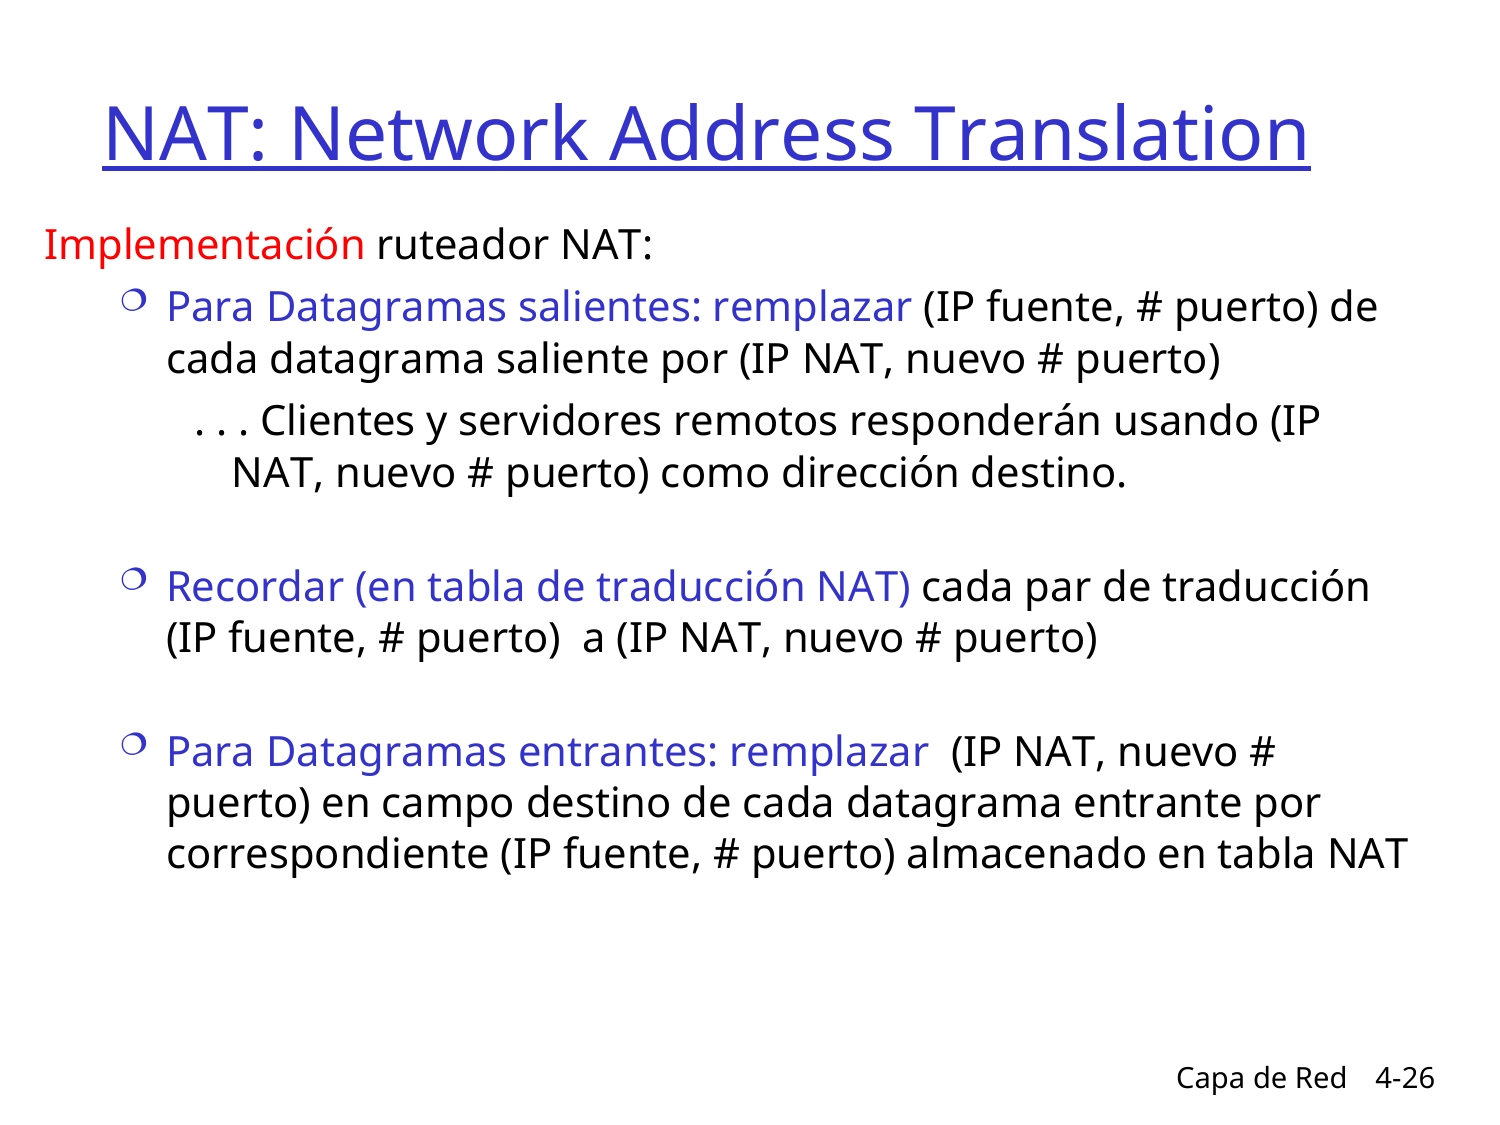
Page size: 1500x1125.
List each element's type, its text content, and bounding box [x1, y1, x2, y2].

list Implementación ruteador NAT: Para Datagramas salientes: remplazar (IP fuente, # puerto) de cada datagrama saliente por (IP NAT, nuevo # puerto) . . . Clientes y servidores remotos responderán usando (IP NAT, nuevo # puerto) como dirección destino. Recordar (en tabla de traducción NAT) cada par de traducción (IP fuente, # puerto) a (IP NAT, nuevo # puerto) Para Datagramas entrantes: remplazar (IP NAT, nuevo # puerto) en campo destino de cada datagrama entrante por correspondiente (IP fuente, # puerto) almacenado en tabla NAT [29, 210, 1437, 1069]
title NAT: Network Address Translation [87, 37, 1395, 210]
